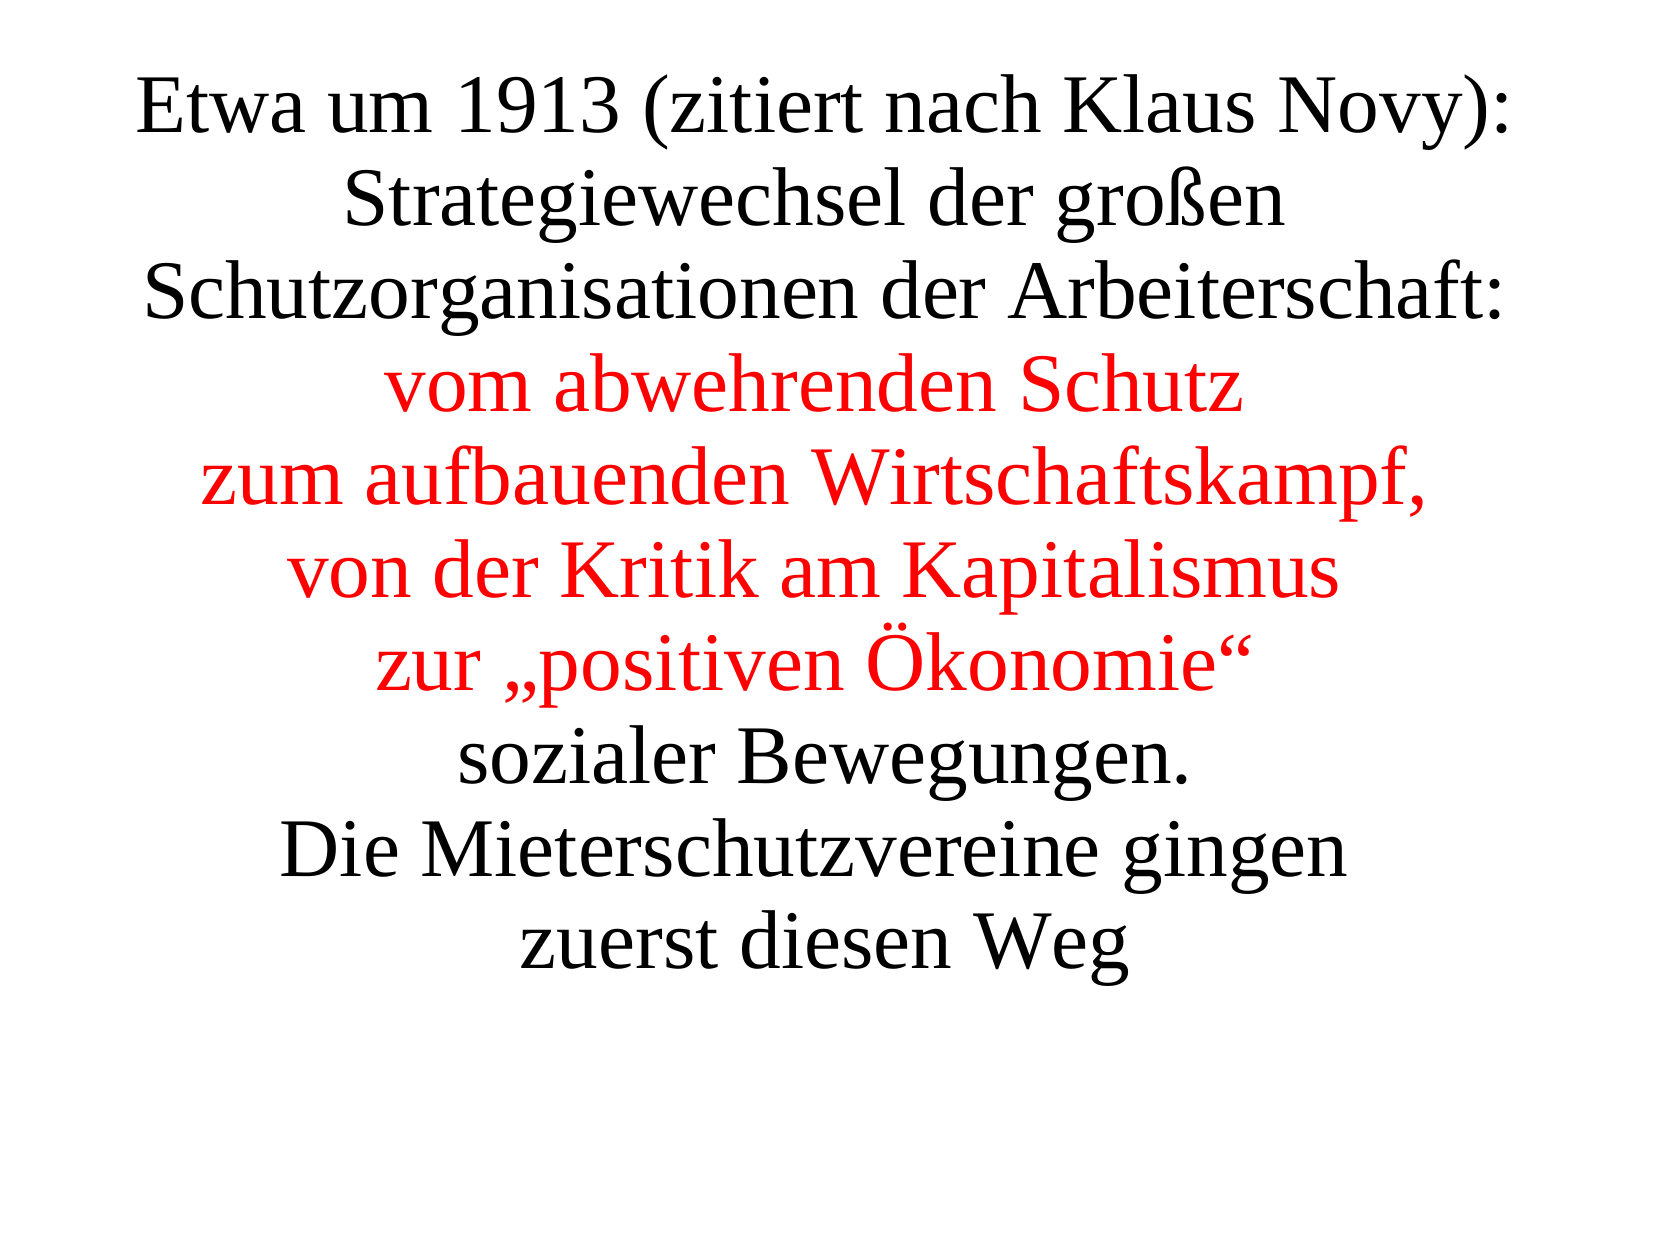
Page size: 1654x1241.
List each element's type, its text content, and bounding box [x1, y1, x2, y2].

text_box Etwa um 1913 (zitiert nach Klaus Novy): Strategiewechsel der großen Schutzorganisationen der Arbeiterschaft: vom abwehrenden Schutz zum aufbauenden Wirtschaftskampf, von der Kritik am Kapitalismus zur „positiven Ökonomie“ sozialer Bewegungen. Die Mieterschutzvereine gingen zuerst diesen Weg [42, 52, 1609, 1058]
